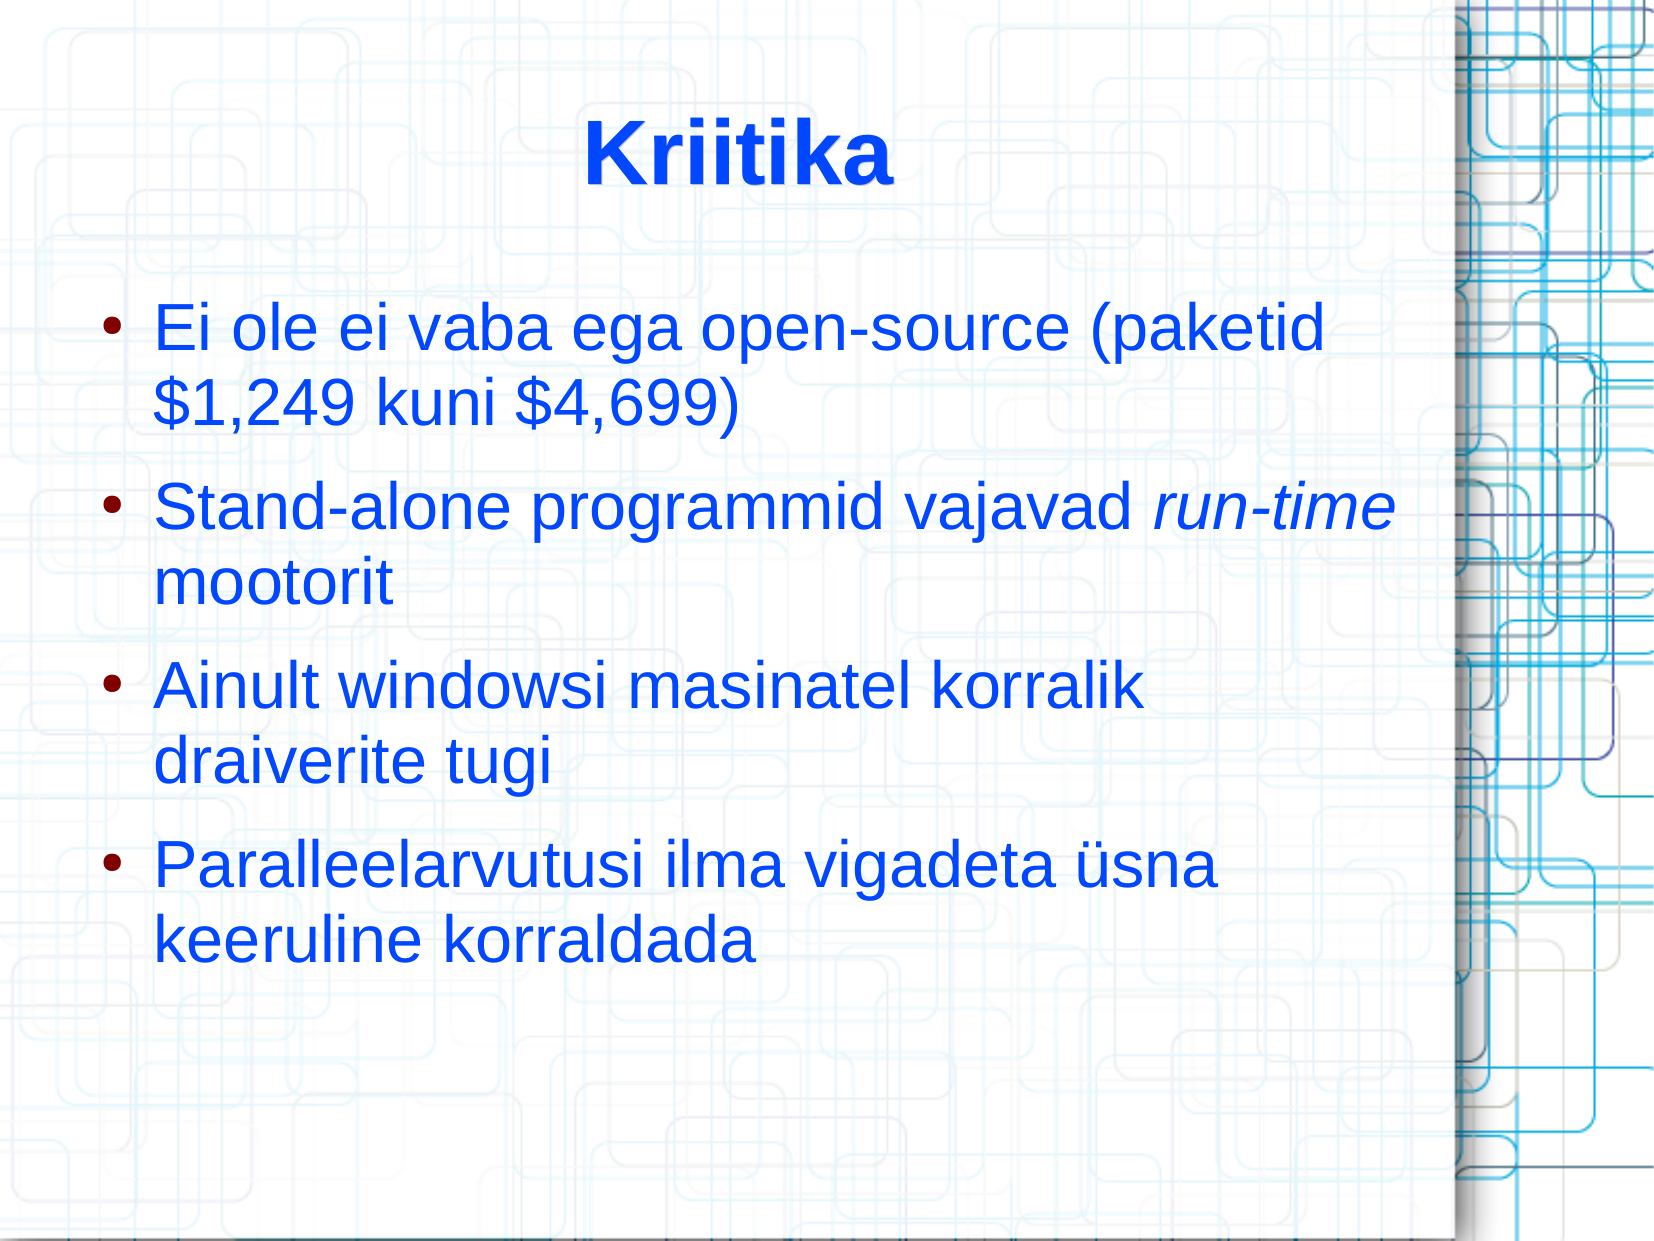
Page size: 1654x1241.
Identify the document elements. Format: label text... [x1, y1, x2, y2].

title Kriitika [59, 56, 1418, 250]
picture [0, 0, 1654, 1241]
list Ei ole ei vaba ega open-source (paketid $1,249 kuni $4,699) Stand-alone programmid vajavad run-time mootorit Ainult windowsi masinatel korralik draiverite tugi Paralleelarvutusi ilma vigadeta üsna keeruline korraldada [82, 290, 1418, 1094]
